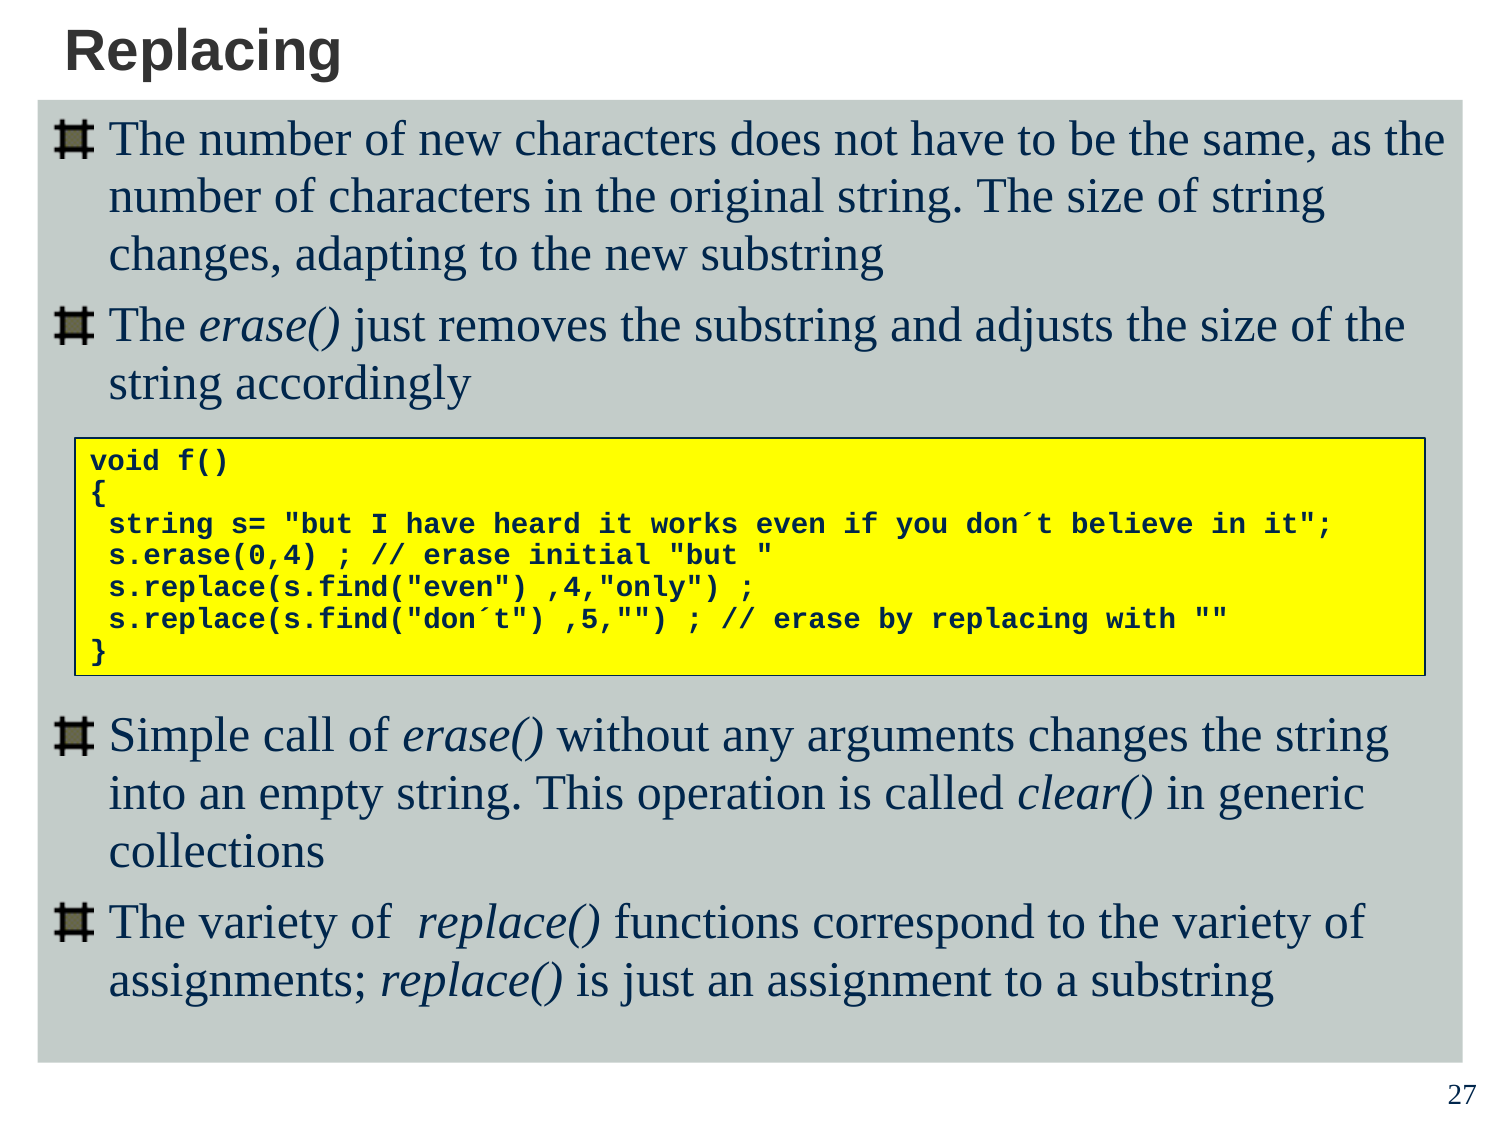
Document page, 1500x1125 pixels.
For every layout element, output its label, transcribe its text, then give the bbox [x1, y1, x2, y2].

title Replacing [50, 0, 1450, 91]
text_box void f() { string s= "but I have heard it works even if you don´t believe in it"; s.erase(0,4) ; // erase initial "but " s.replace(s.find("even") ,4,"only") ; s.replace(s.find("don´t") ,5,"") ; // erase by replacing with "" } [74, 438, 1426, 677]
list The number of new characters does not have to be the same, as the number of characters in the original string. The size of string changes, adapting to the new substring The erase() just removes the substring and adjusts the size of the string accordingly Simple call of erase() without any arguments changes the string into an empty string. This operation is called clear() in generic collections The variety of replace() functions correspond to the variety of assignments; replace() is just an assignment to a substring [37, 99, 1463, 1063]
